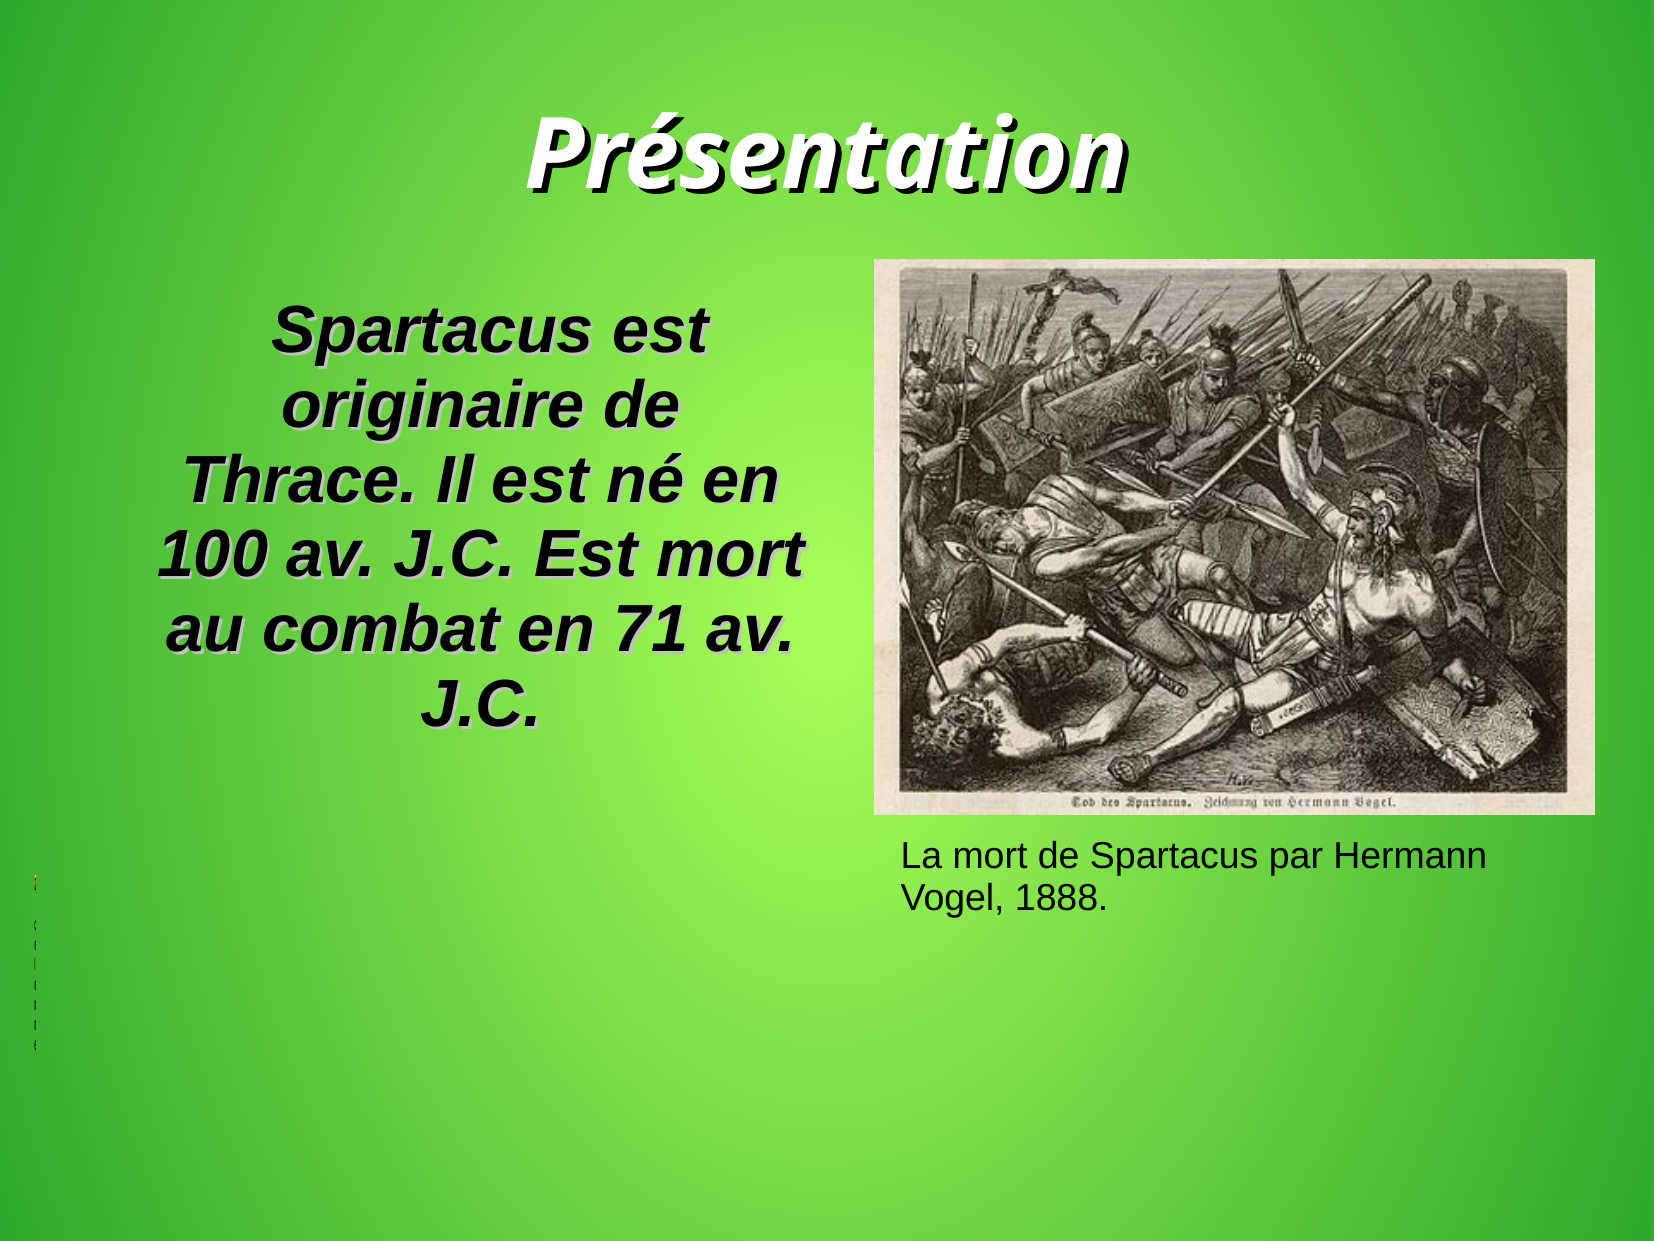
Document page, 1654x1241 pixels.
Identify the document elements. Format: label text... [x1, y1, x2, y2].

title Présentation [82, 47, 1571, 252]
text_box La mort de Spartacus par Hermann Vogel, 1888. [885, 826, 1595, 926]
picture [874, 259, 1595, 815]
list Spartacus est originaire de Thrace. Il est né en 100 av. J.C. Est mort au combat en 71 av. J.C. [82, 292, 809, 1111]
